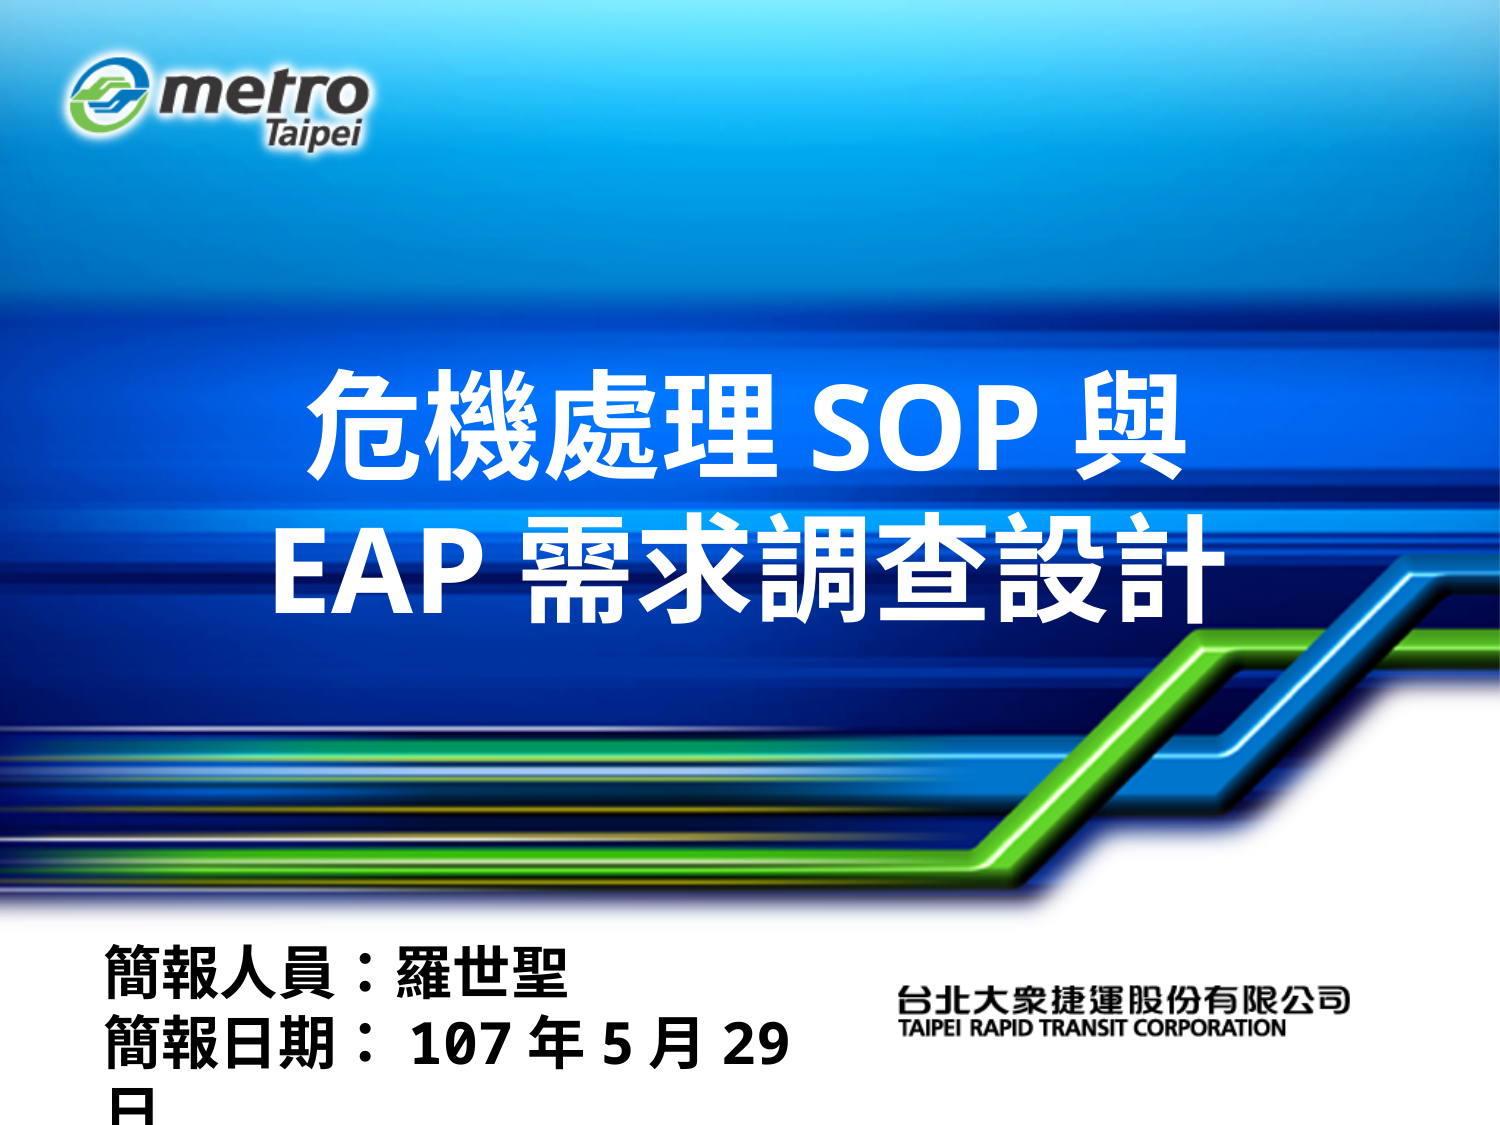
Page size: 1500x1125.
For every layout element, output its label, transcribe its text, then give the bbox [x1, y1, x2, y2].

title 危機處理SOP與 EAP需求調查設計 [125, 287, 1370, 702]
text_box 簡報人員：羅世聖 簡報日期：107年5月29日 [88, 928, 813, 1084]
